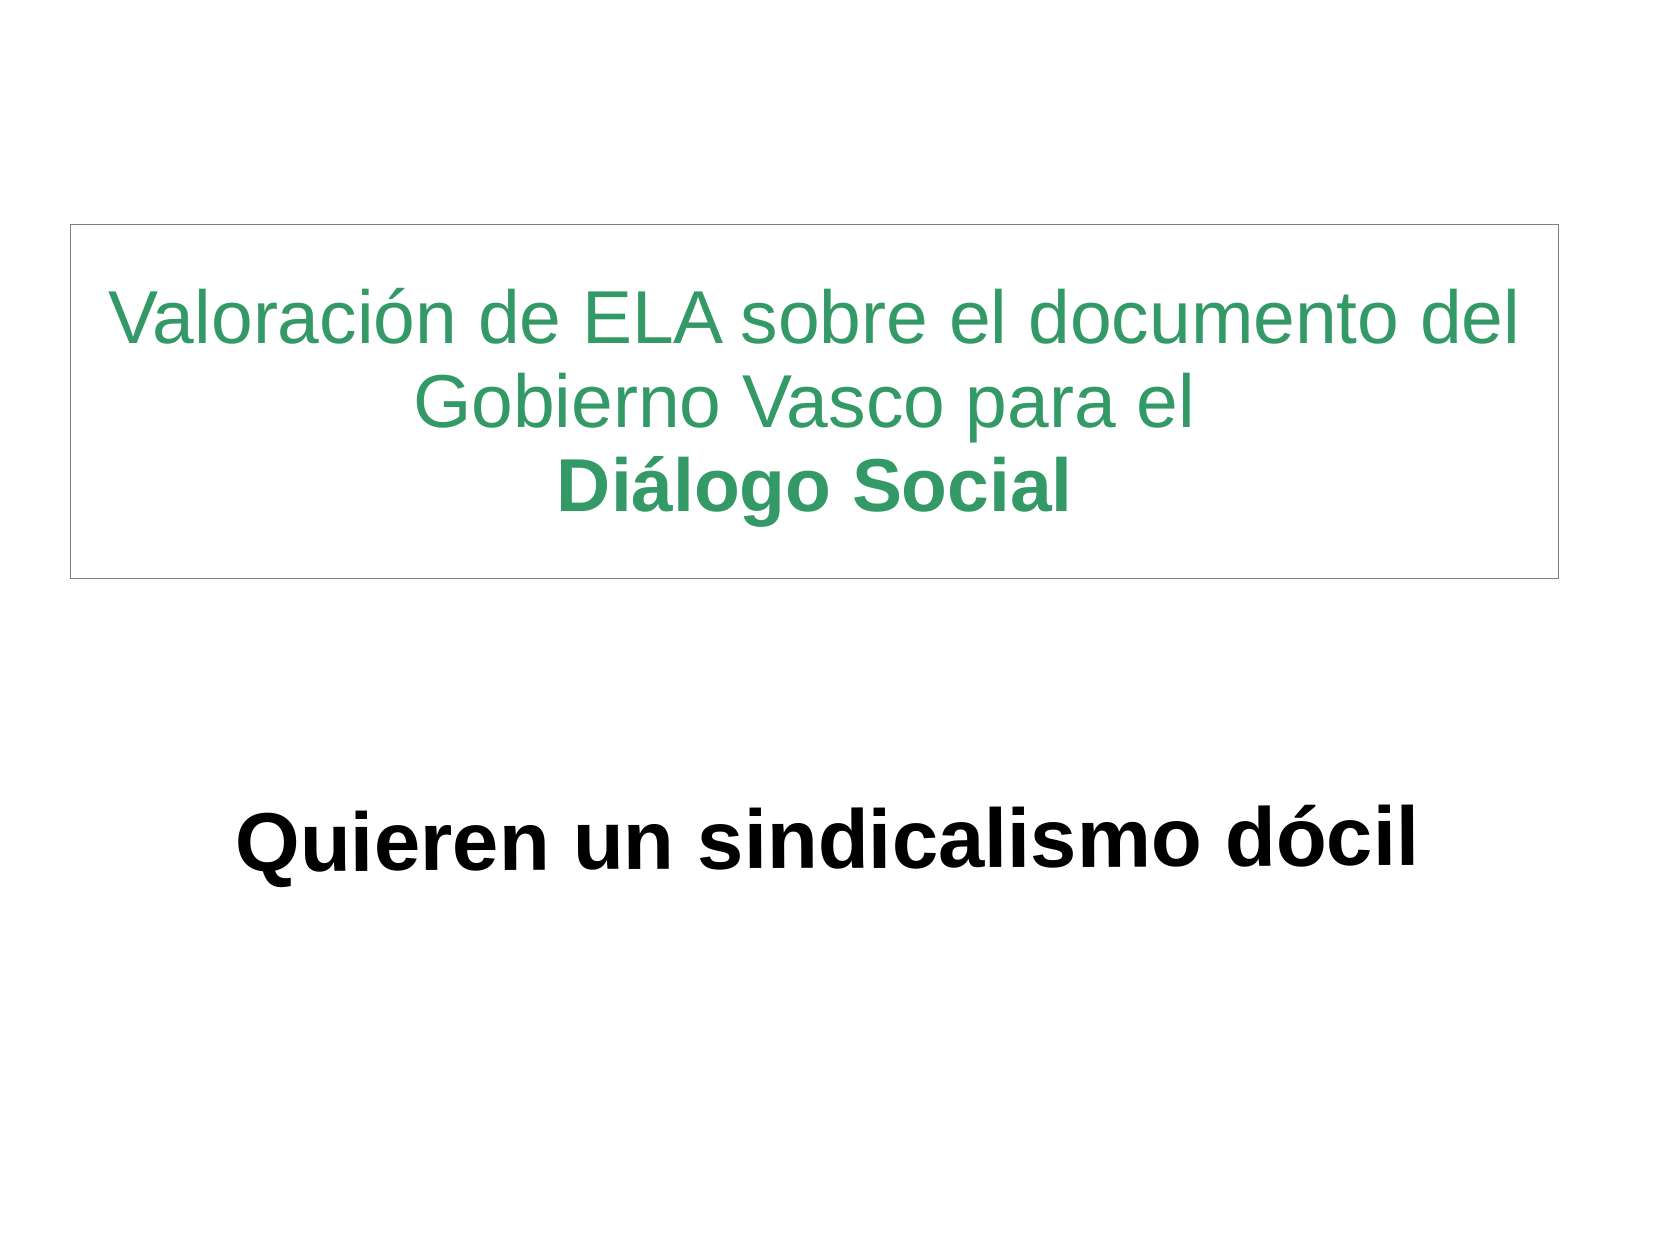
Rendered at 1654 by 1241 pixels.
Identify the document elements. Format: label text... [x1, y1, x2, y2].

subtitle Quieren un sindicalismo dócil [80, 285, 1574, 1114]
title Valoración de ELA sobre el documento del Gobierno Vasco para el Diálogo Social [70, 224, 1559, 579]
